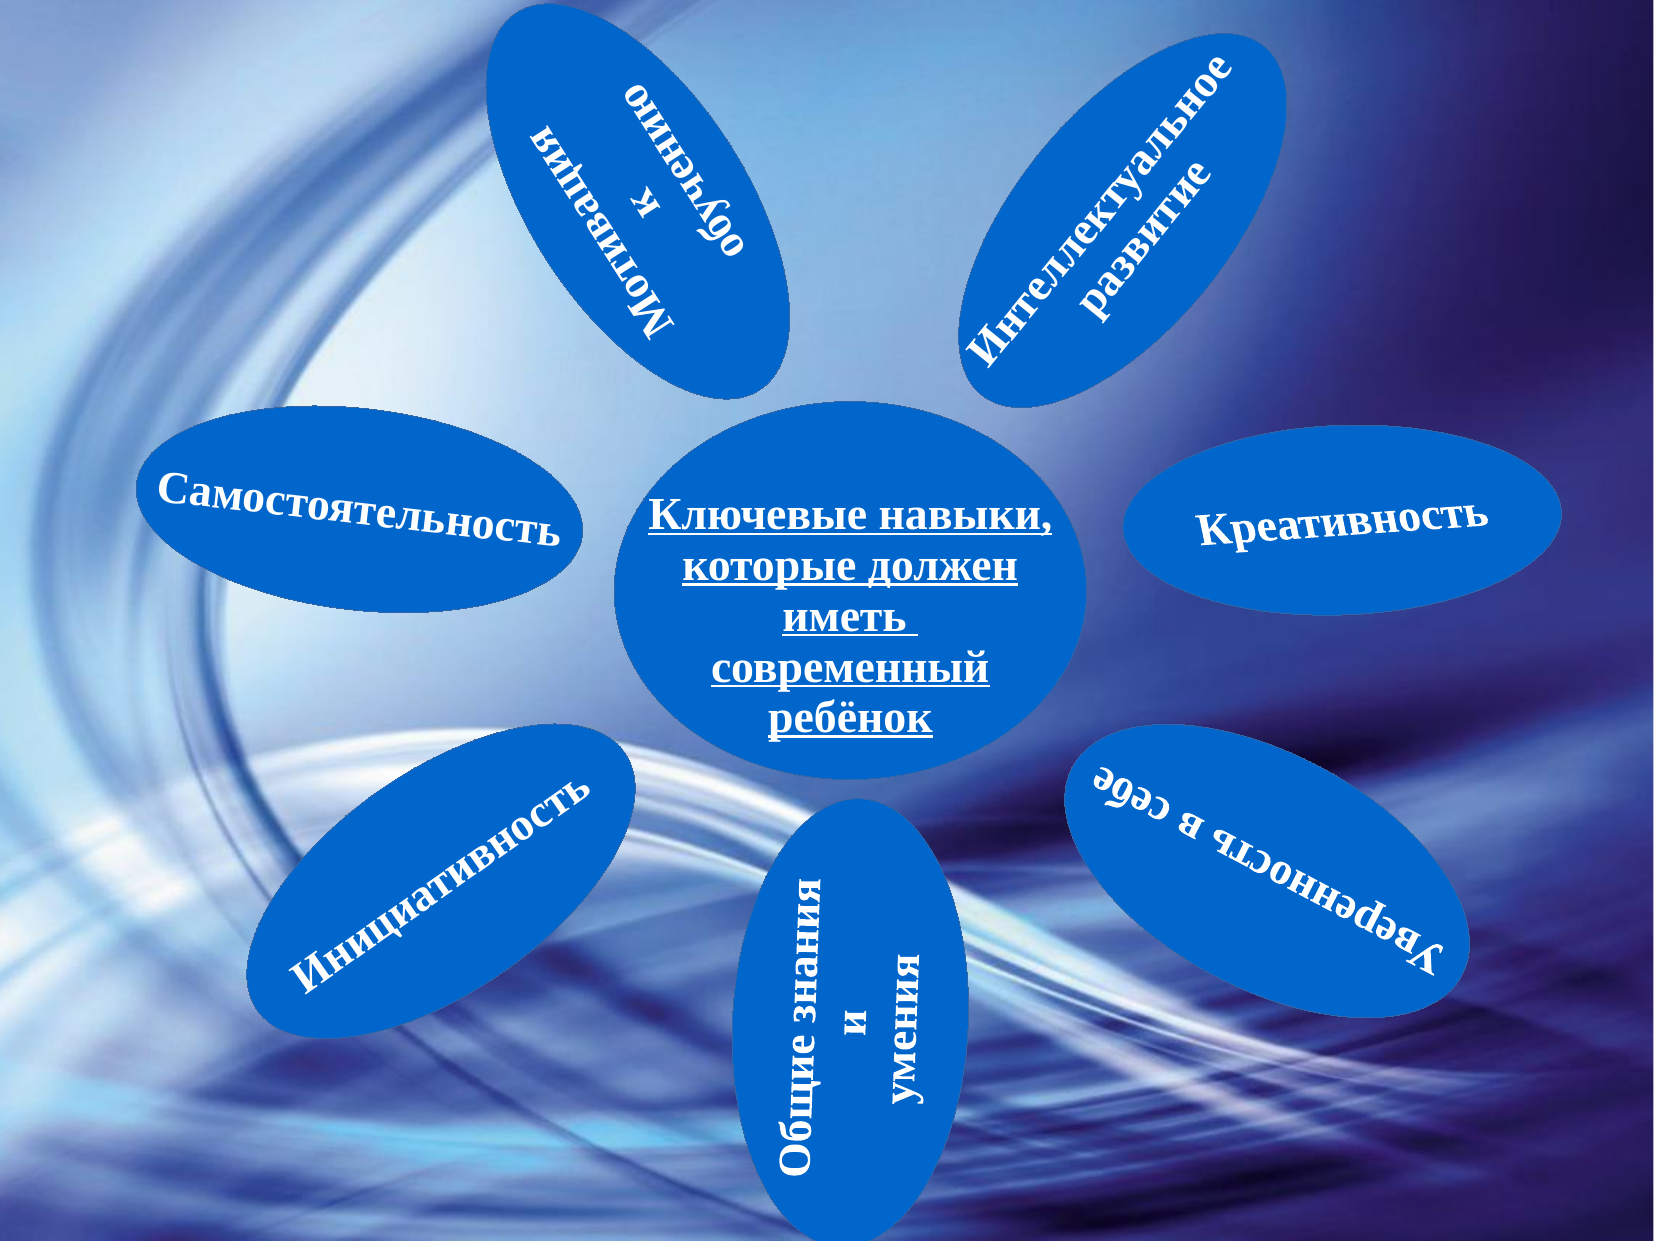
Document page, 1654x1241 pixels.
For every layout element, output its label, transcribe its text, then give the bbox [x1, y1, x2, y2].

text_box Мотивация к обучению [485, 3, 790, 400]
text_box Креативность [1122, 425, 1562, 616]
text_box Самостоятельность [136, 405, 583, 613]
text_box Ключевые навыки, которые должен иметь современный ребёнок [614, 401, 1087, 780]
text_box Уверенность в себе [1064, 724, 1470, 1018]
text_box Инициативность [246, 723, 636, 1039]
picture [0, 0, 1654, 1241]
text_box Общие знания и умения [732, 798, 969, 1241]
text_box Интеллектуальное развитие [958, 33, 1287, 408]
